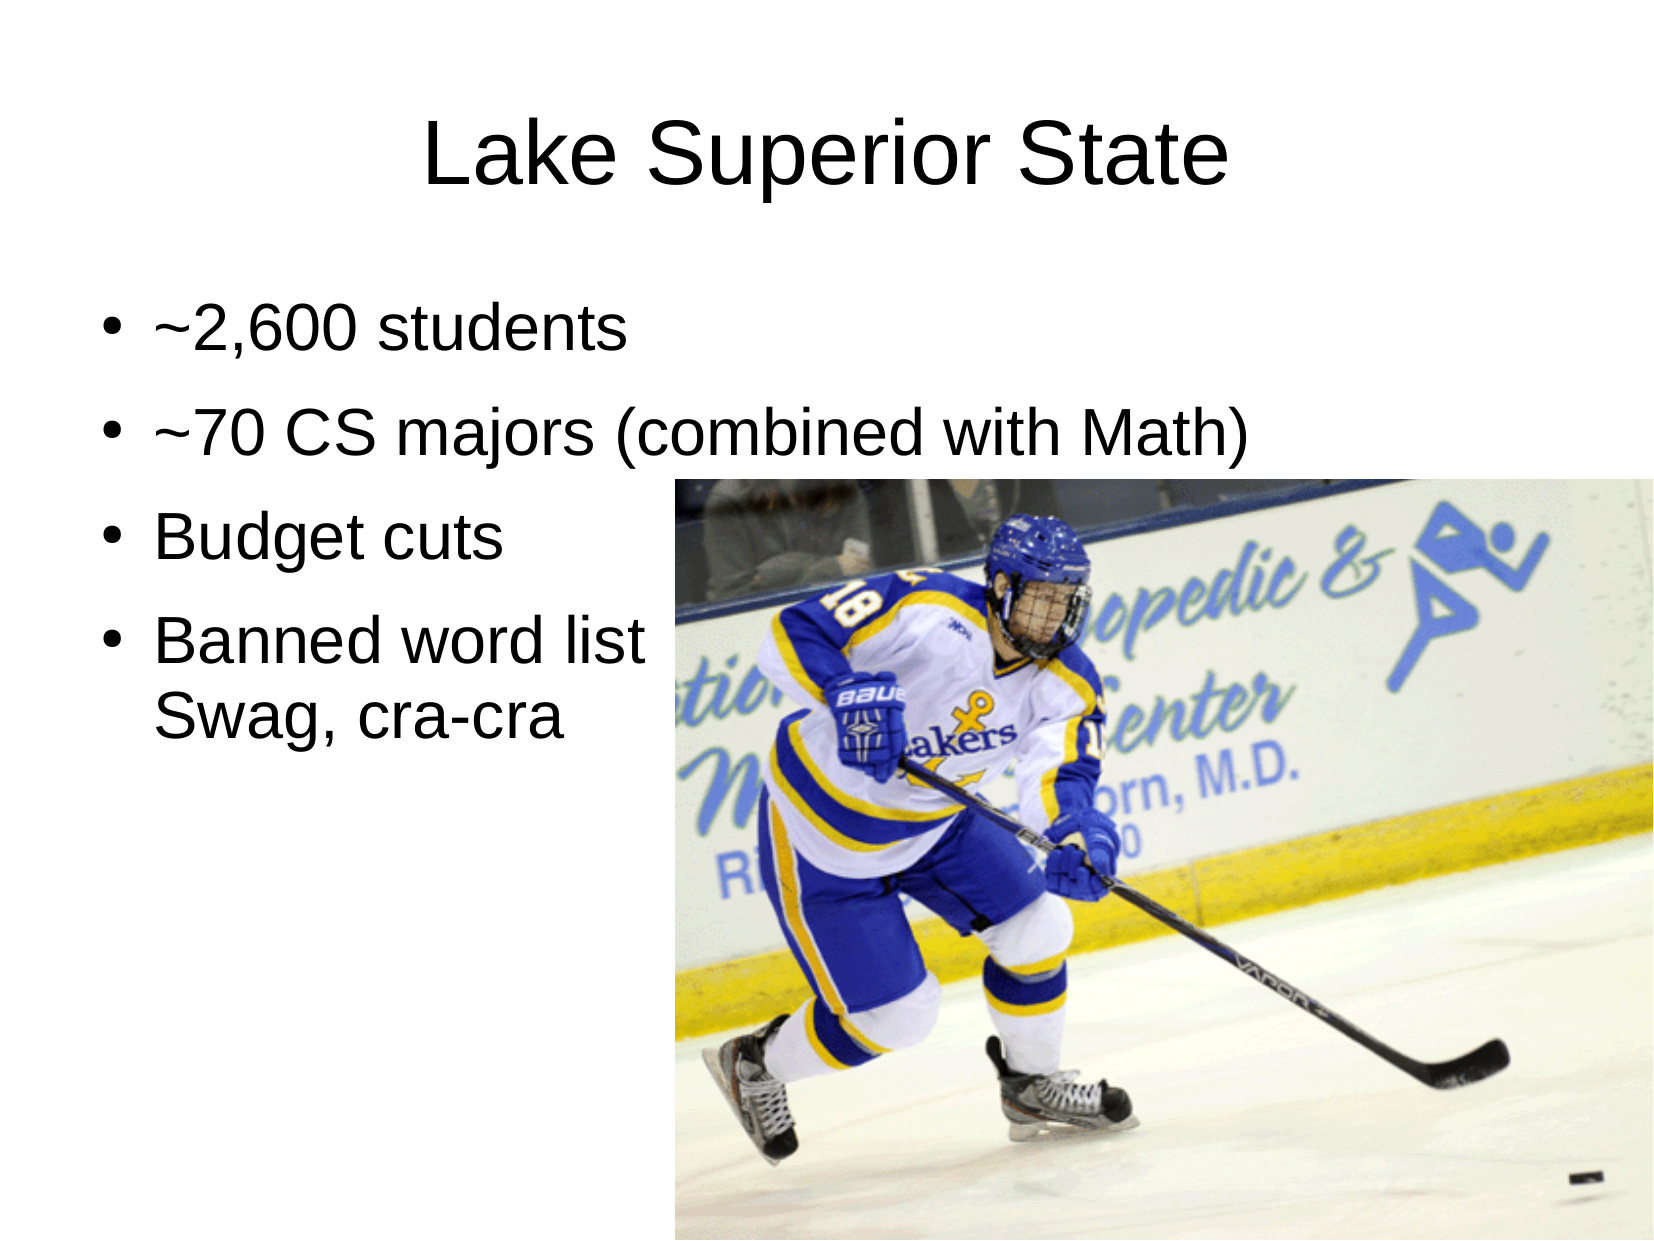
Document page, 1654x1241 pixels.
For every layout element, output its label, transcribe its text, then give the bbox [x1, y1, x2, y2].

title Lake Superior State [82, 49, 1571, 257]
picture [675, 479, 1654, 1240]
list ~2,600 students ~70 CS majors (combined with Math) Budget cuts Banned word list Swag, cra-cra [82, 290, 1571, 1010]
